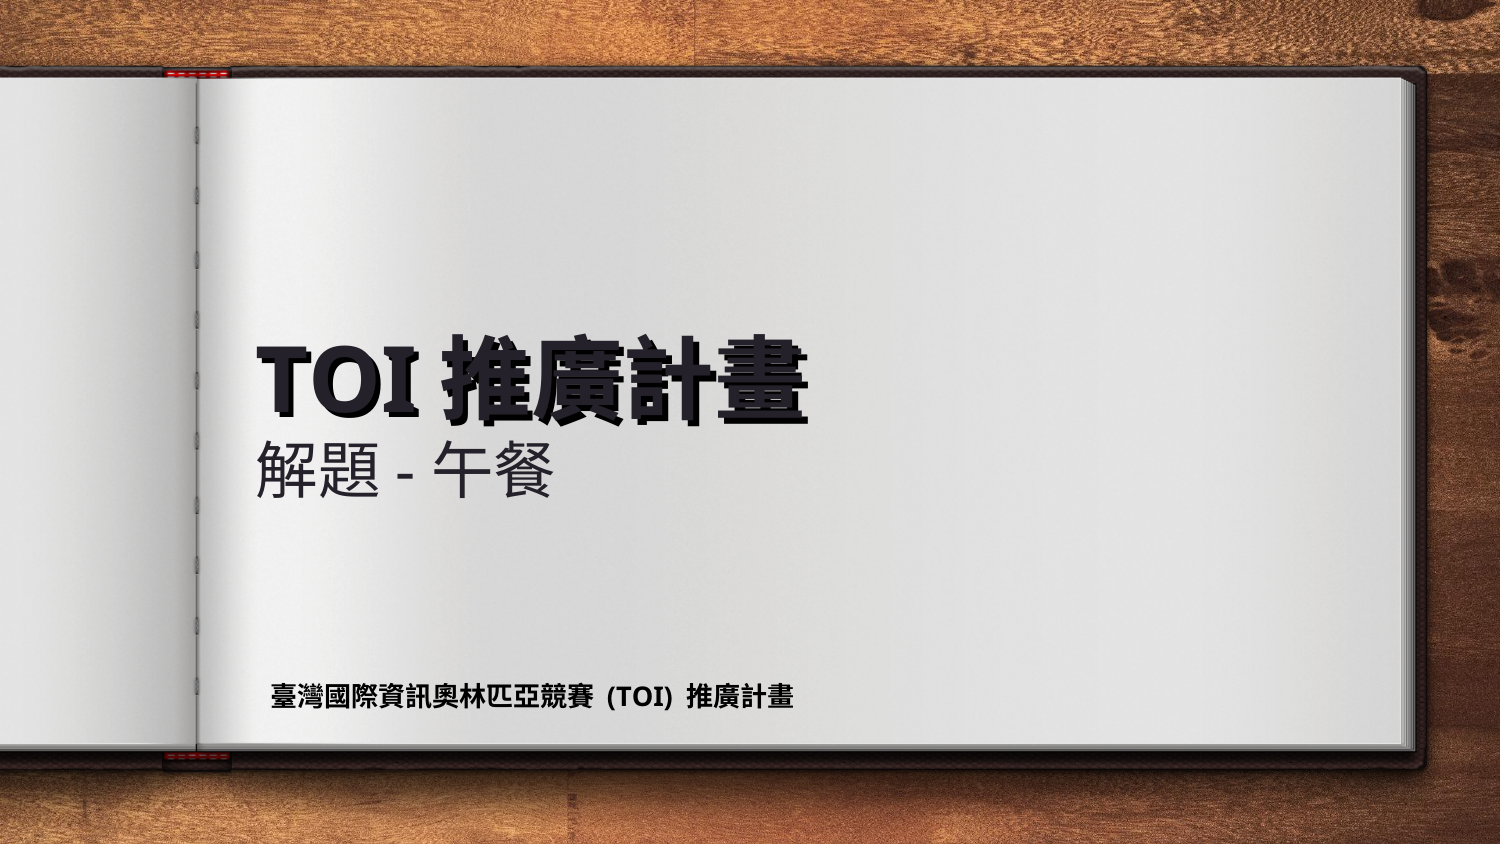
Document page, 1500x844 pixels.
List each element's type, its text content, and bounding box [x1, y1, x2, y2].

title TOI推廣計畫 解題-午餐 [240, 262, 894, 565]
